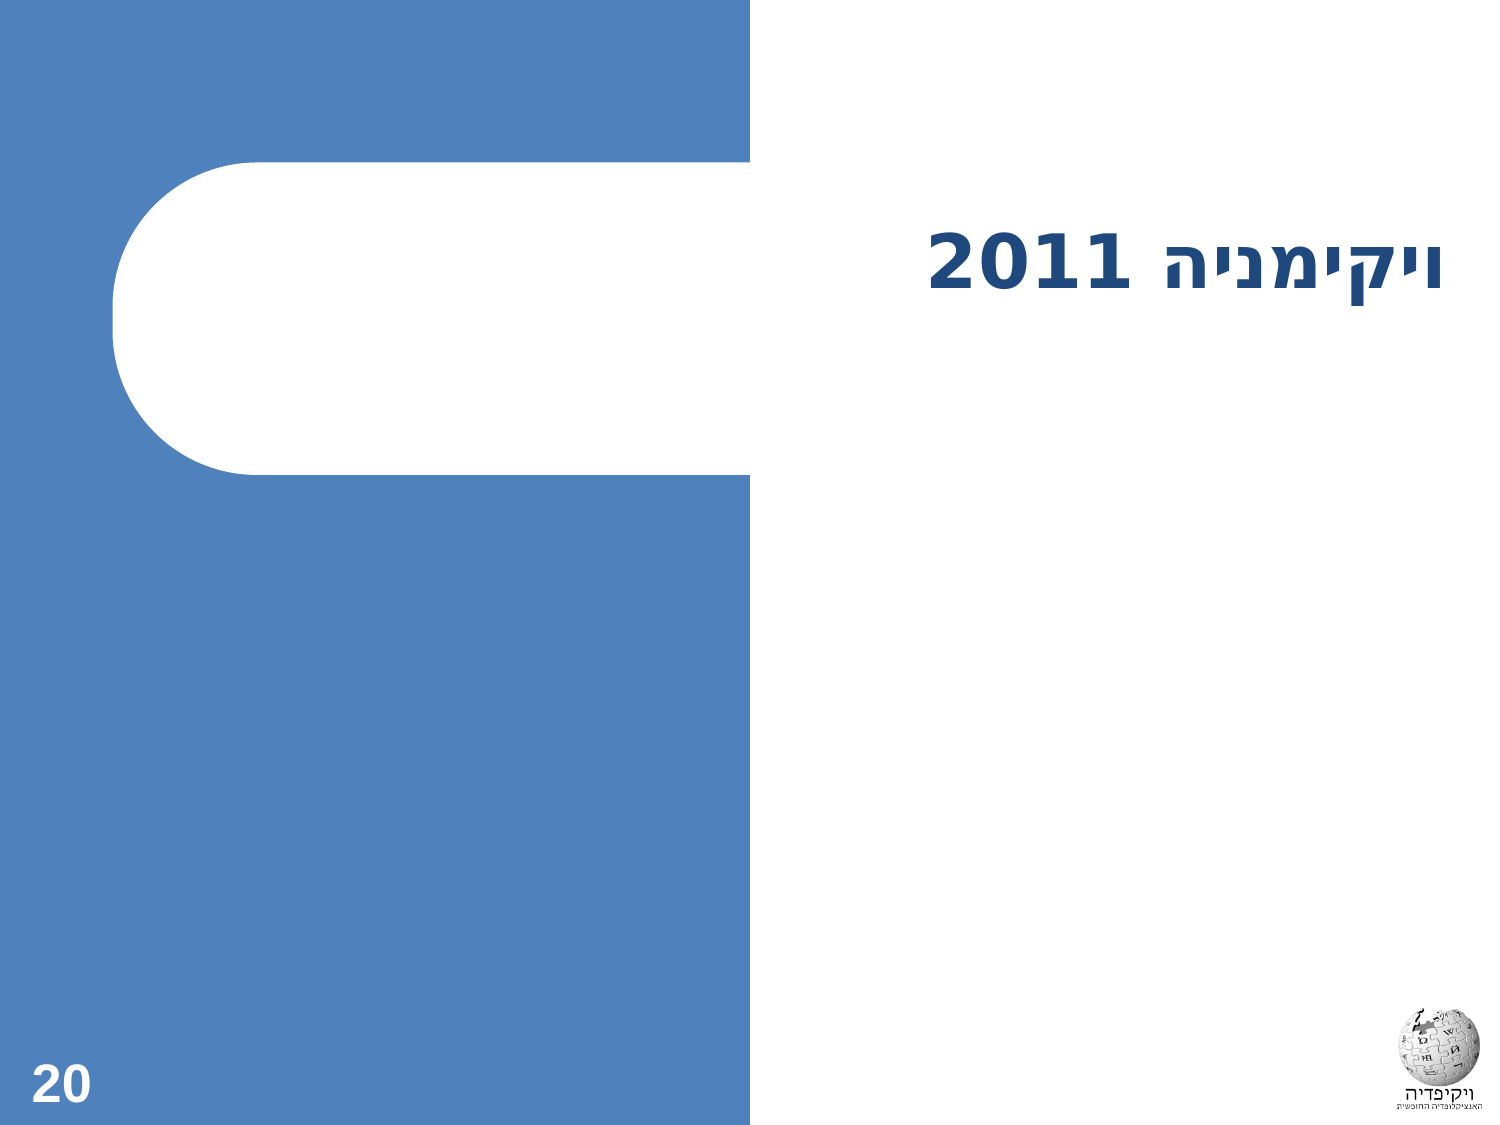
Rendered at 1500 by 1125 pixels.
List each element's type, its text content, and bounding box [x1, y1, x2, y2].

slide_number <number> [13, 363, 111, 1121]
picture [1394, 1007, 1484, 1110]
title ויקימניה 2011 [150, 125, 1463, 313]
